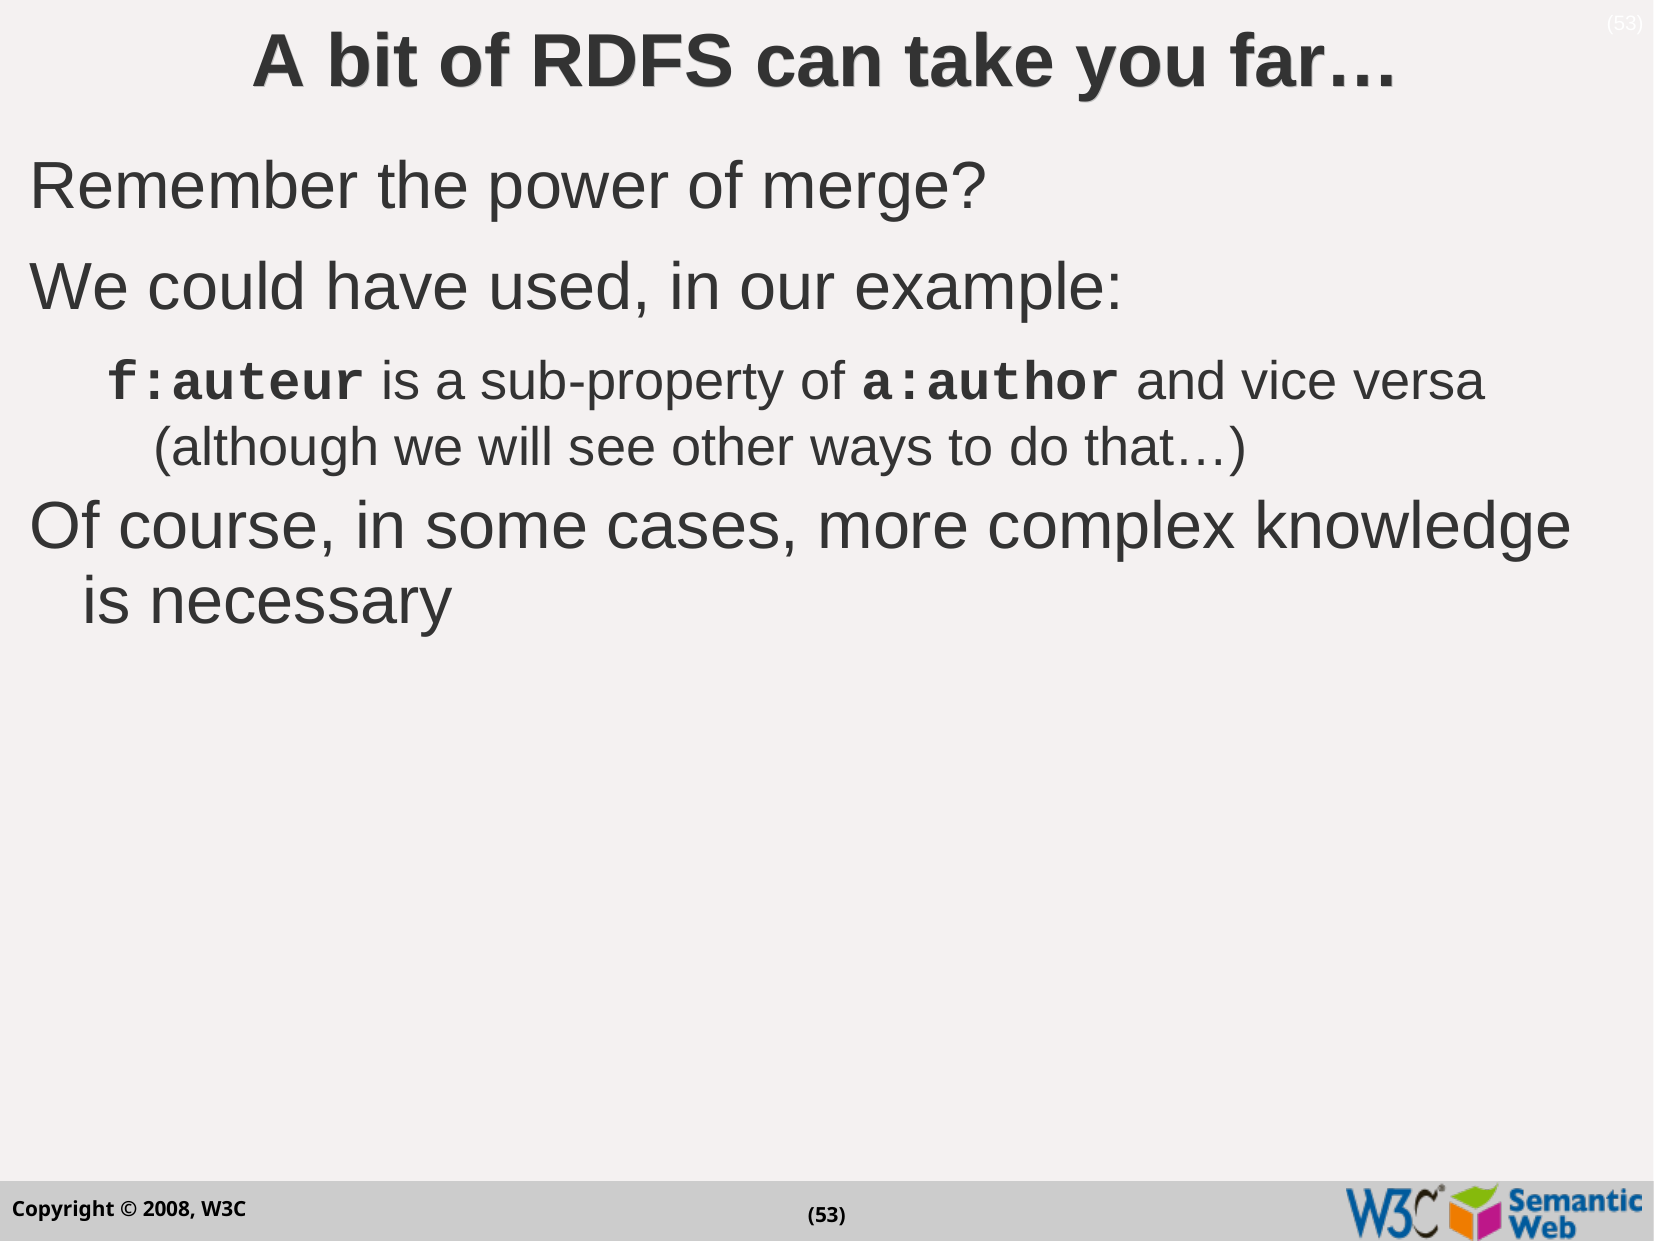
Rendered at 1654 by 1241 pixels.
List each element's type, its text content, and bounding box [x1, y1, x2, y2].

list Remember the power of merge? We could have used, in our example: f:auteur is a sub-property of a:author and vice versa (although we will see other ways to do that…) Of course, in some cases, more complex knowledge is necessary [11, 147, 1607, 1119]
picture [1346, 1181, 1642, 1241]
title A bit of RDFS can take you far… [0, 0, 1654, 119]
